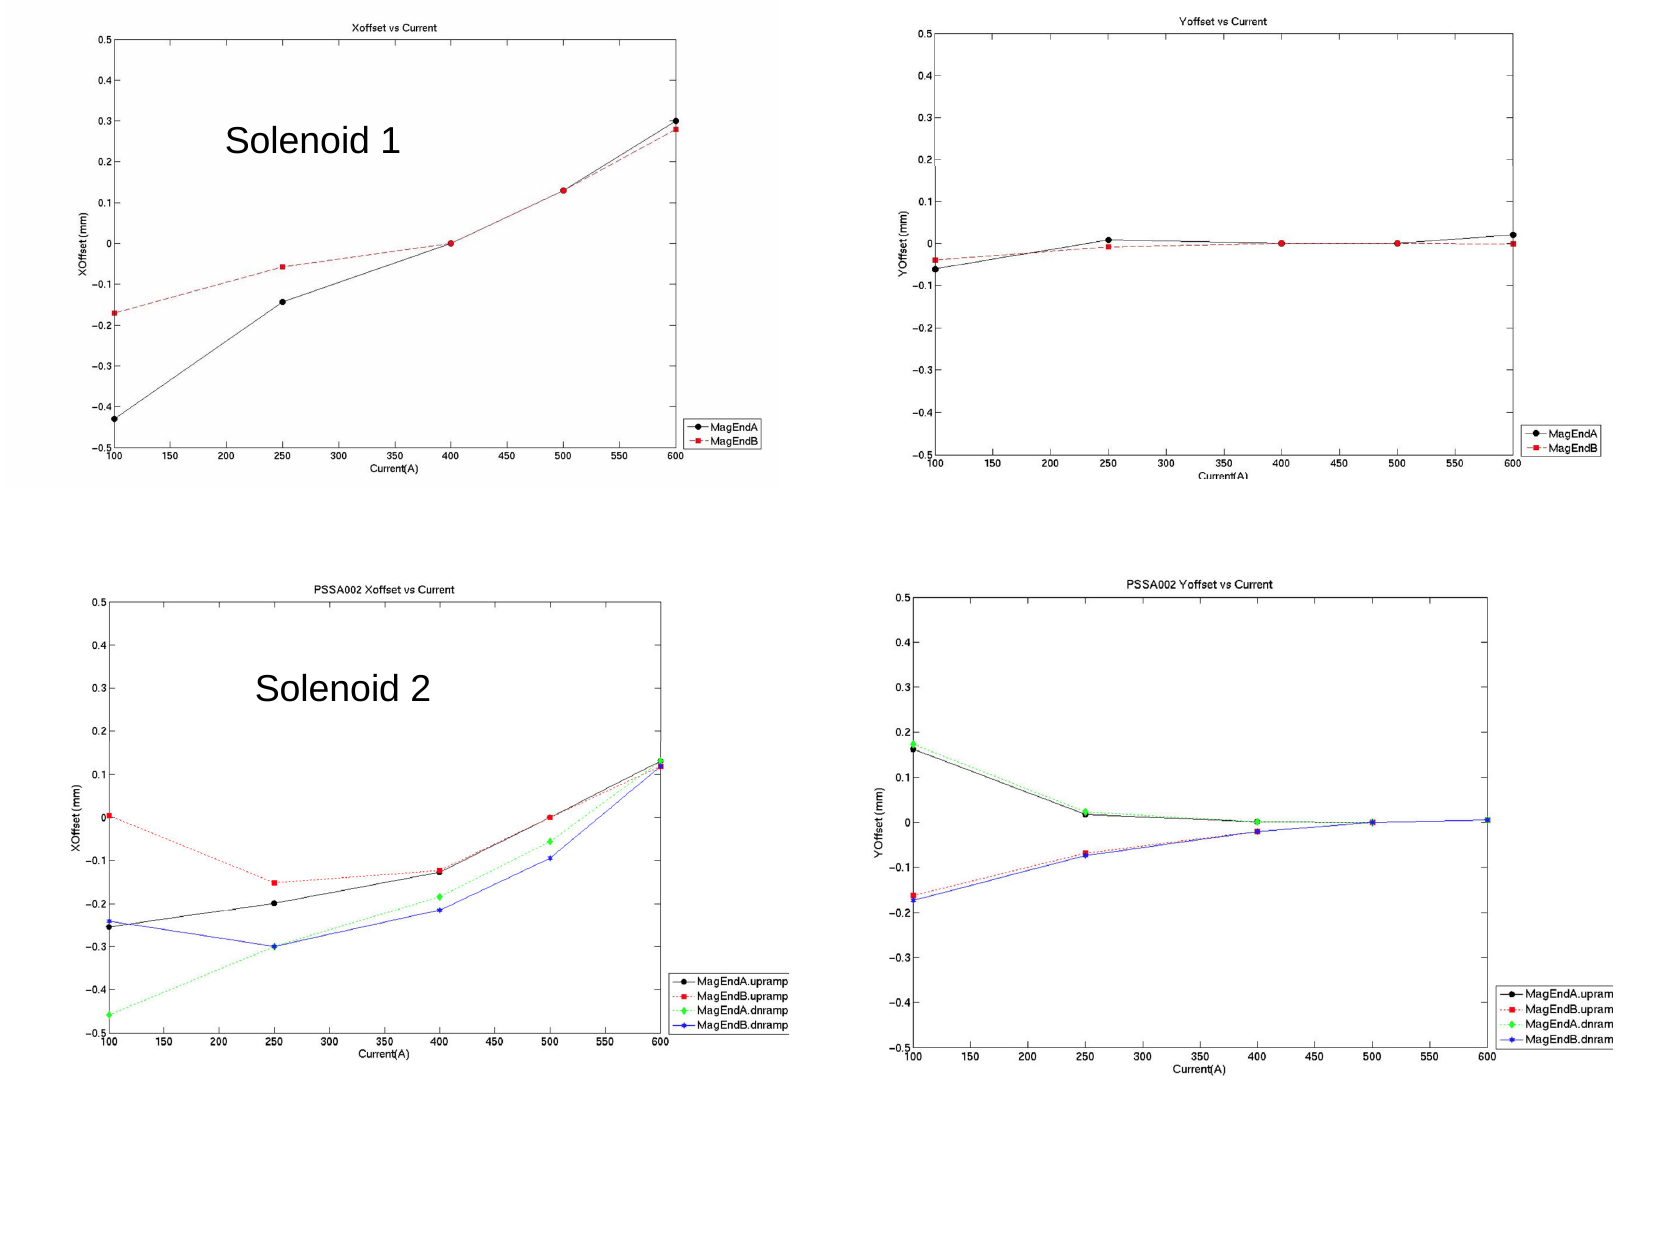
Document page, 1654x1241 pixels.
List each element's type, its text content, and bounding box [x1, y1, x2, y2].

text_box Solenoid 2 [240, 660, 496, 717]
text_box Solenoid 1 [210, 112, 526, 170]
picture [0, 0, 1654, 1124]
